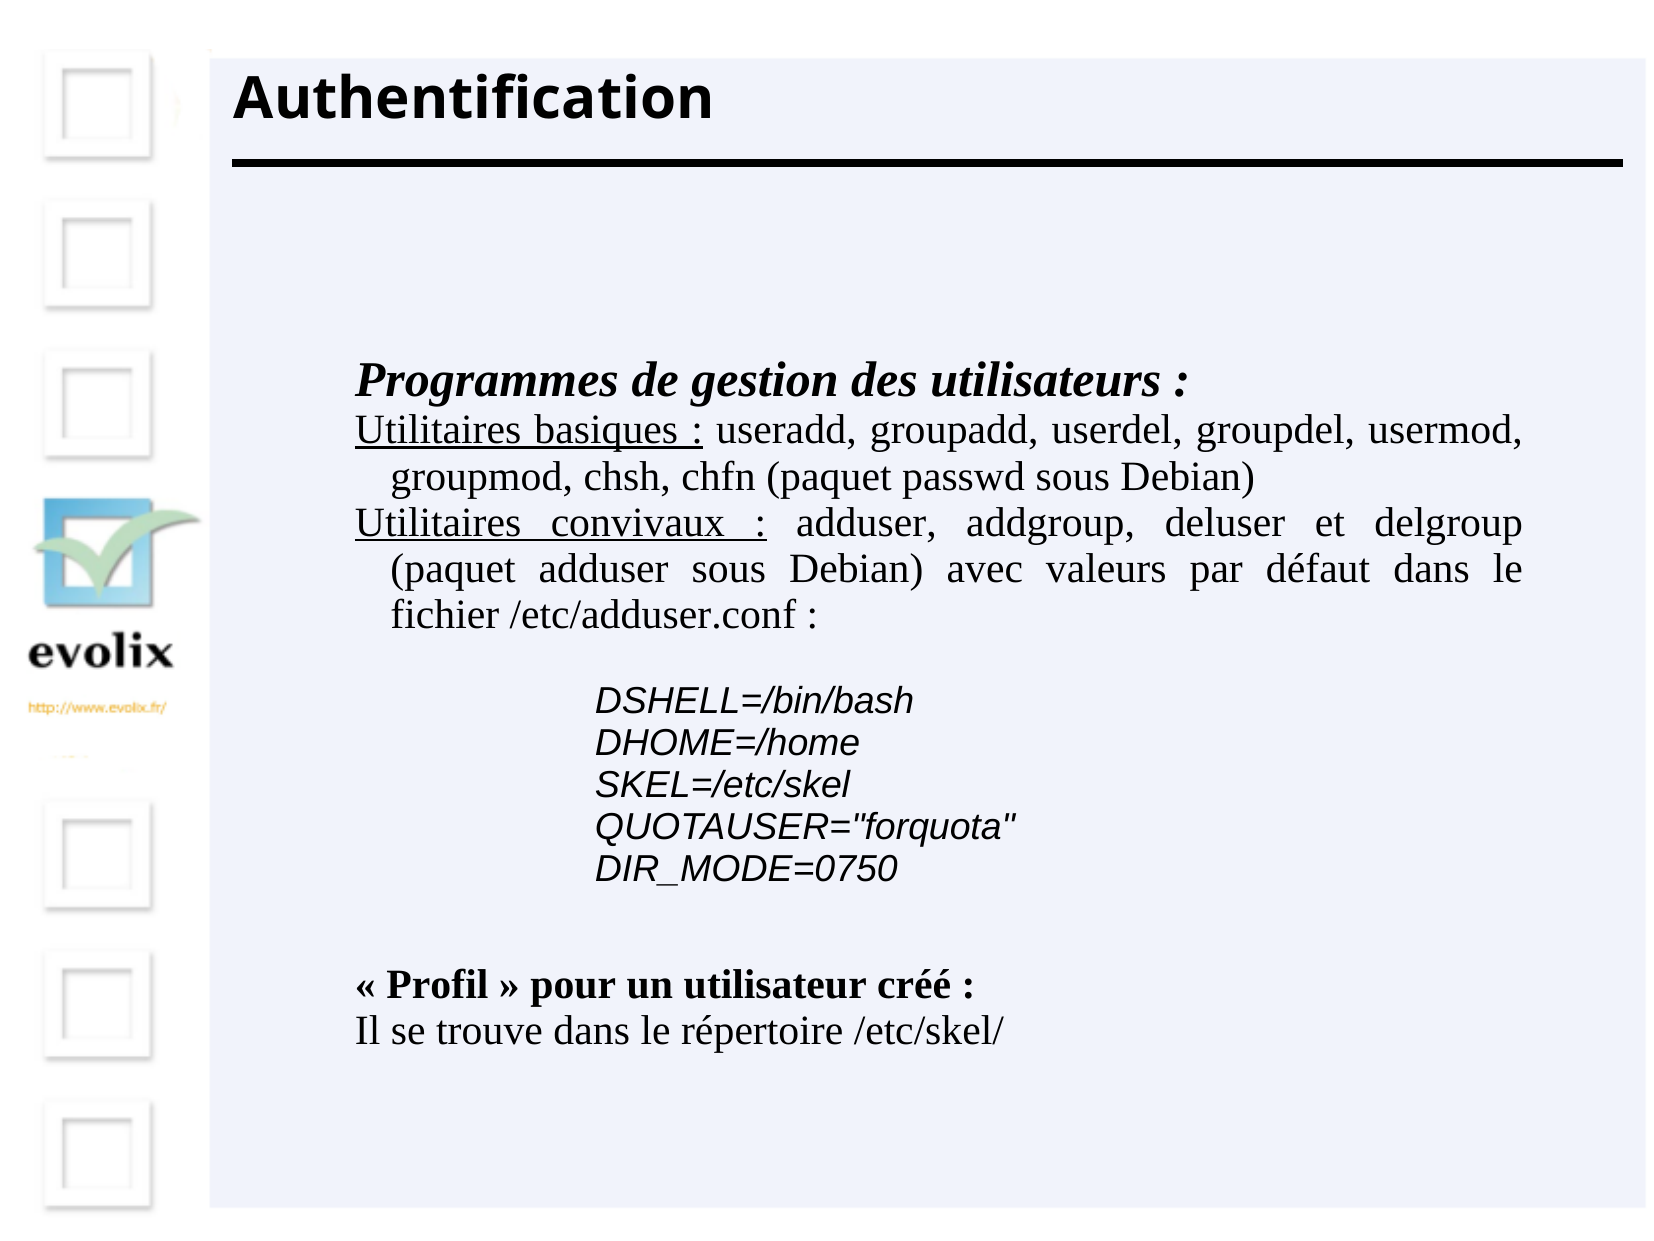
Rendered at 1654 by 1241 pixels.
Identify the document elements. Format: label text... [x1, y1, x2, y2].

picture [0, 49, 1654, 1218]
subtitle Programmes de gestion des utilisateurs : Utilitaires basiques : useradd, groupadd, userdel, groupdel, usermod, groupmod, chsh, chfn (paquet passwd sous Debian) Utilitaires convivaux : adduser, addgroup, deluser et delgroup (paquet adduser sous Debian) avec valeurs par défaut dans le fichier /etc/adduser.conf : « Profil » pour un utilisateur créé : Il se trouve dans le répertoire /etc/skel/ [319, 232, 1524, 1173]
text_box DSHELL=/bin/bash DHOME=/home SKEL=/etc/skel QUOTAUSER="forquota" DIR_MODE=0750 [580, 672, 1177, 975]
title Authentification [233, 0, 1448, 211]
